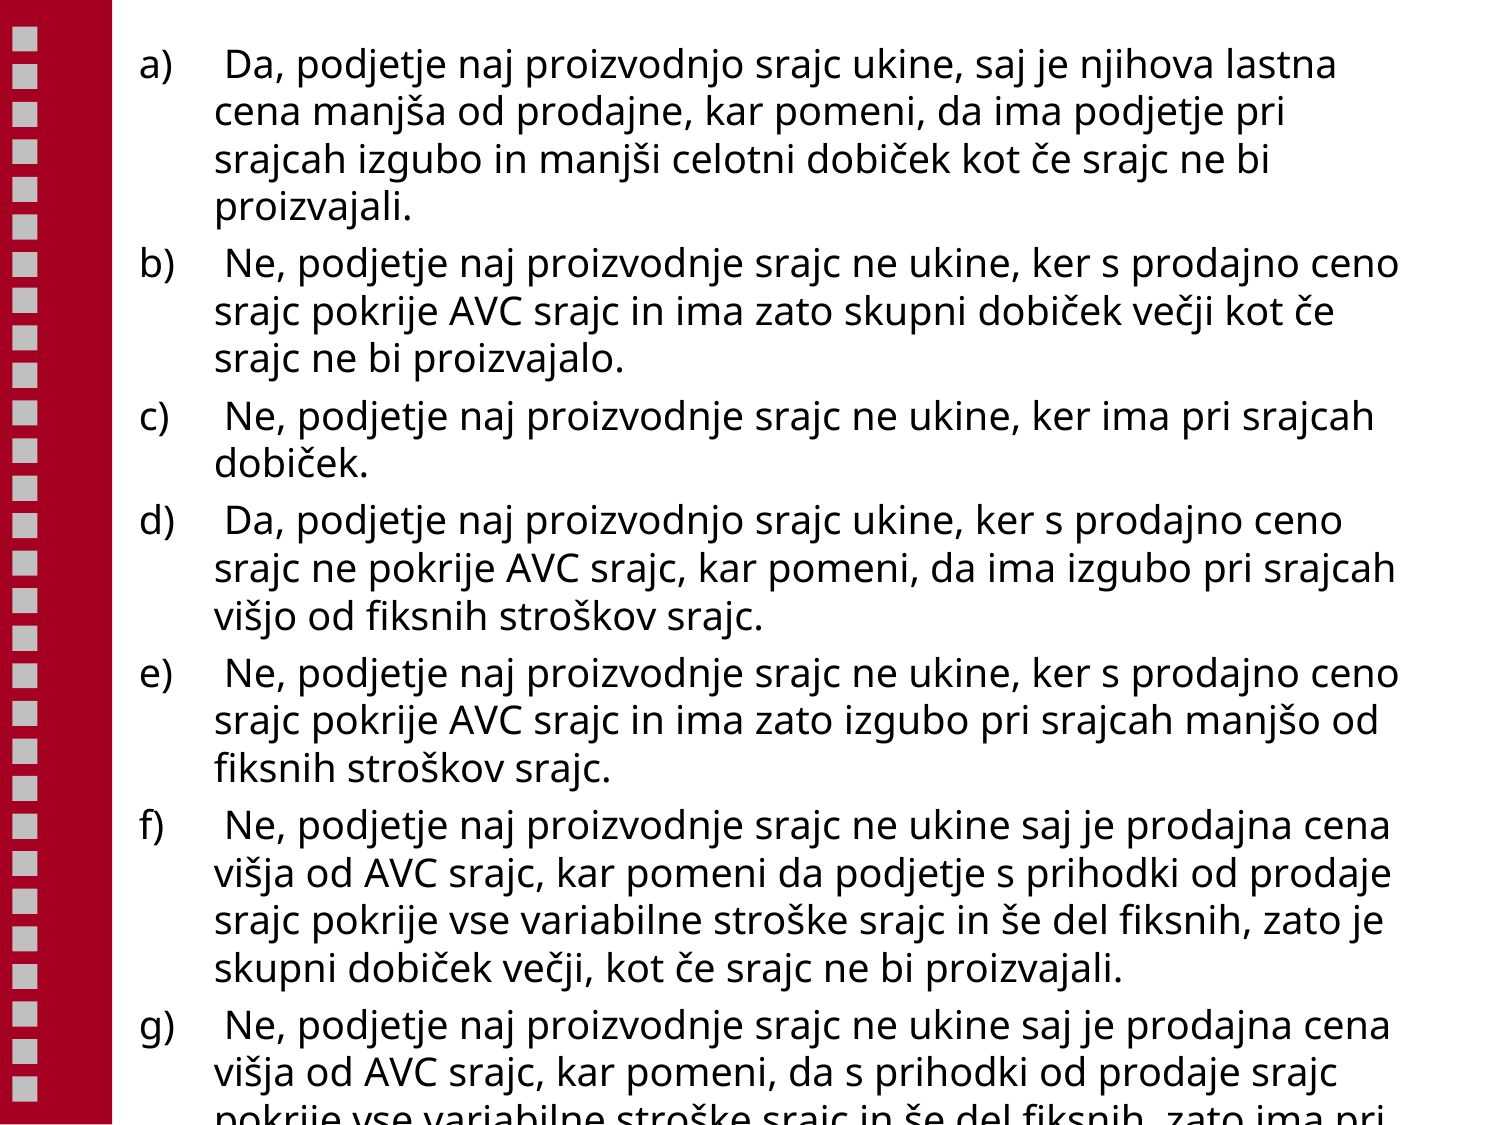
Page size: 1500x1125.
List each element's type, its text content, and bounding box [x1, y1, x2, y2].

text_box Da, podjetje naj proizvodnjo srajc ukine, saj je njihova lastna cena manjša od prodajne, kar pomeni, da ima podjetje pri srajcah izgubo in manjši celotni dobiček kot če srajc ne bi proizvajali. Ne, podjetje naj proizvodnje srajc ne ukine, ker s prodajno ceno srajc pokrije AVC srajc in ima zato skupni dobiček večji kot če srajc ne bi proizvajalo. Ne, podjetje naj proizvodnje srajc ne ukine, ker ima pri srajcah dobiček. Da, podjetje naj proizvodnjo srajc ukine, ker s prodajno ceno srajc ne pokrije AVC srajc, kar pomeni, da ima izgubo pri srajcah višjo od fiksnih stroškov srajc. Ne, podjetje naj proizvodnje srajc ne ukine, ker s prodajno ceno srajc pokrije AVC srajc in ima zato izgubo pri srajcah manjšo od fiksnih stroškov srajc. Ne, podjetje naj proizvodnje srajc ne ukine saj je prodajna cena višja od AVC srajc, kar pomeni da podjetje s prihodki od prodaje srajc pokrije vse variabilne stroške srajc in še del fiksnih, zato je skupni dobiček večji, kot če srajc ne bi proizvajali. Ne, podjetje naj proizvodnje srajc ne ukine saj je prodajna cena višja od AVC srajc, kar pomeni, da s prihodki od prodaje srajc pokrije vse variabilne stroške srajc in še del fiksnih, zato ima pri srajcah dobiček. [123, 30, 1436, 1125]
